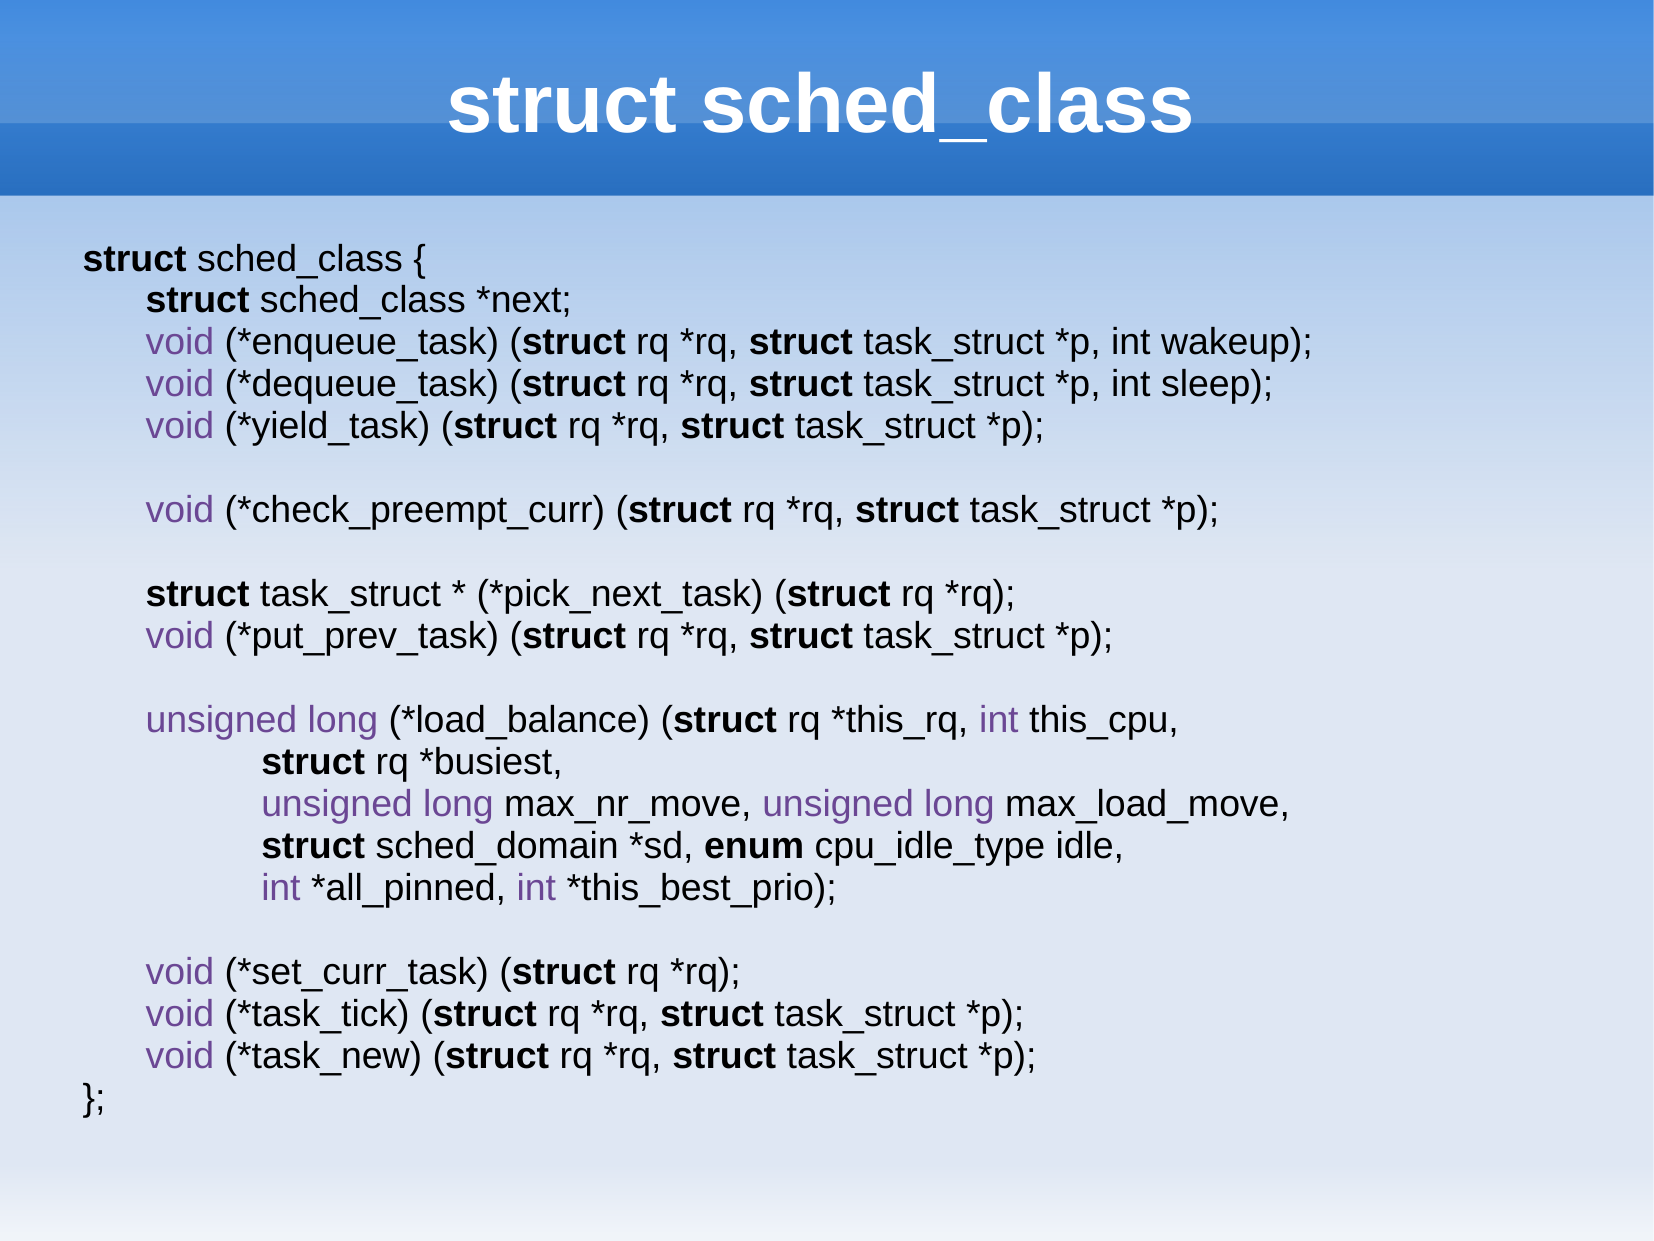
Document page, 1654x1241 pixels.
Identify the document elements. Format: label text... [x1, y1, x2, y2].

title struct sched_class [76, 0, 1565, 208]
picture [0, 0, 1654, 1241]
subtitle struct sched_class { struct sched_class *next; void (*enqueue_task) (struct rq *rq, struct task_struct *p, int wakeup); void (*dequeue_task) (struct rq *rq, struct task_struct *p, int sleep); void (*yield_task) (struct rq *rq, struct task_struct *p); void (*check_preempt_curr) (struct rq *rq, struct task_struct *p); struct task_struct * (*pick_next_task) (struct rq *rq); void (*put_prev_task) (struct rq *rq, struct task_struct *p); unsigned long (*load_balance) (struct rq *this_rq, int this_cpu, struct rq *busiest, unsigned long max_nr_move, unsigned long max_load_move, struct sched_domain *sd, enum cpu_idle_type idle, int *all_pinned, int *this_best_prio); void (*set_curr_task) (struct rq *rq); void (*task_tick) (struct rq *rq, struct task_struct *p); void (*task_new) (struct rq *rq, struct task_struct *p); }; [82, 236, 1571, 1161]
